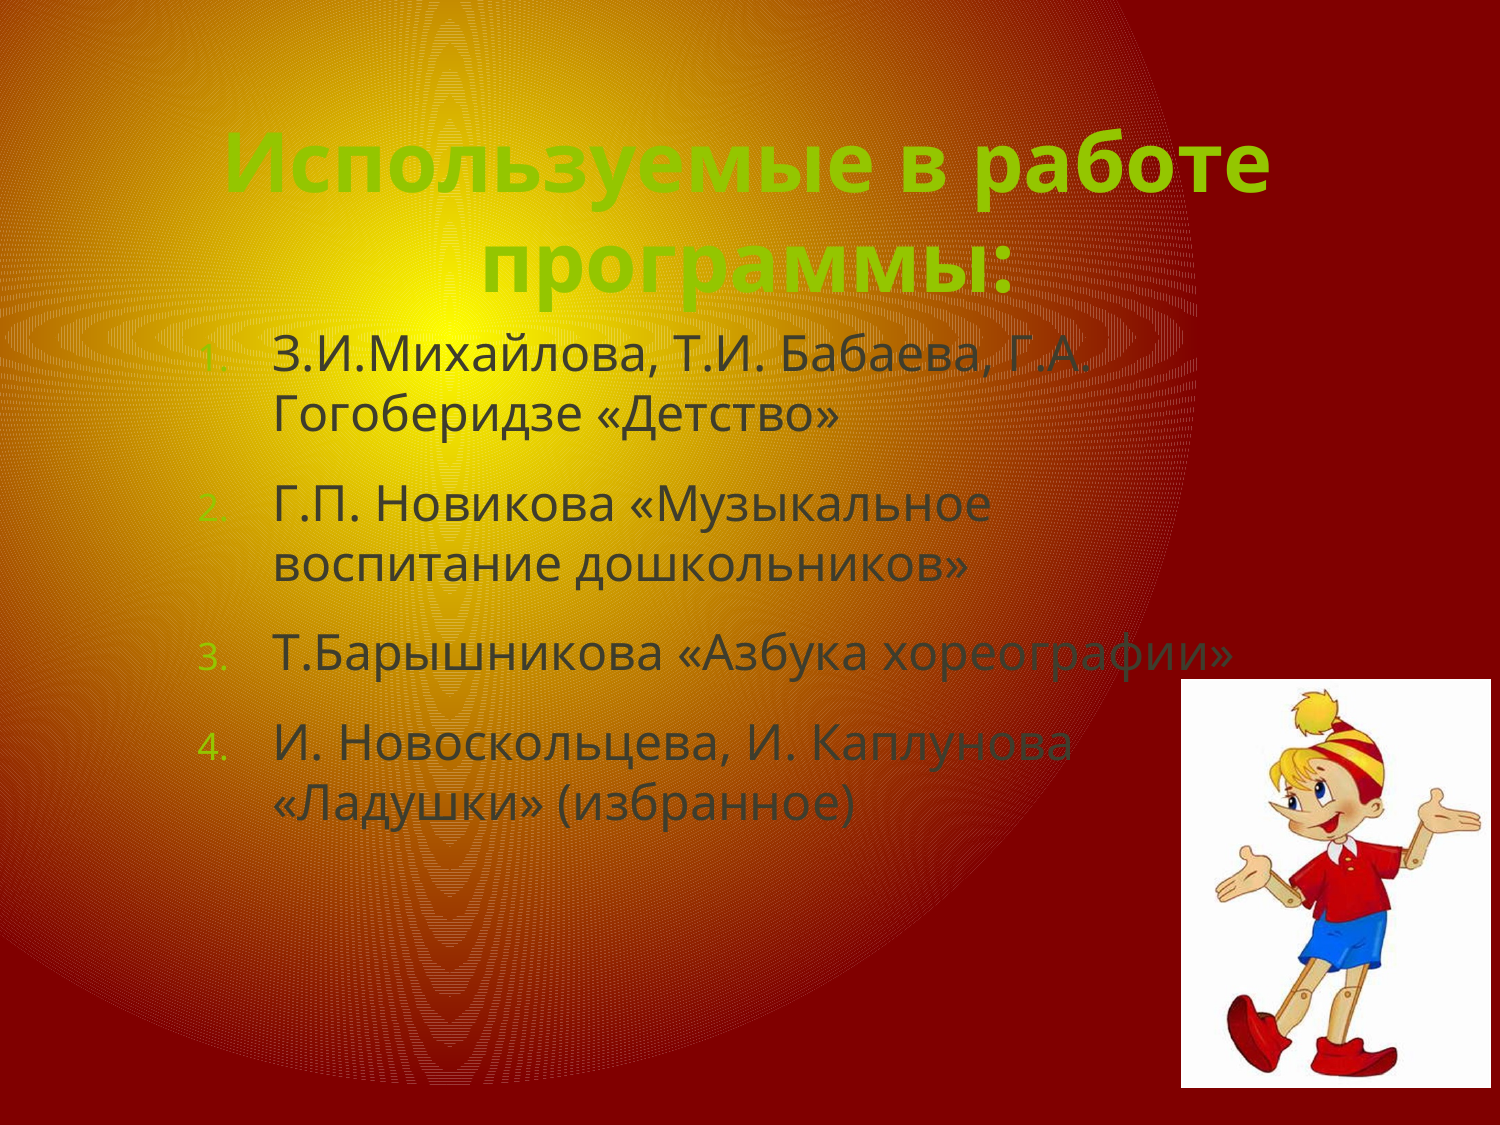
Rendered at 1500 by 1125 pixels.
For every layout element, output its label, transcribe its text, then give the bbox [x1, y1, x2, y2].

list З.И.Михайлова, Т.И. Бабаева, Г.А. Гогоберидзе «Детство» Г.П. Новикова «Музыкальное воспитание дошкольников» Т.Барышникова «Азбука хореографии» И. Новоскольцева, И. Каплунова «Ладушки» (избранное) [171, 314, 1283, 957]
picture [1181, 679, 1491, 1088]
title Используемые в работе программы: [171, 101, 1324, 303]
